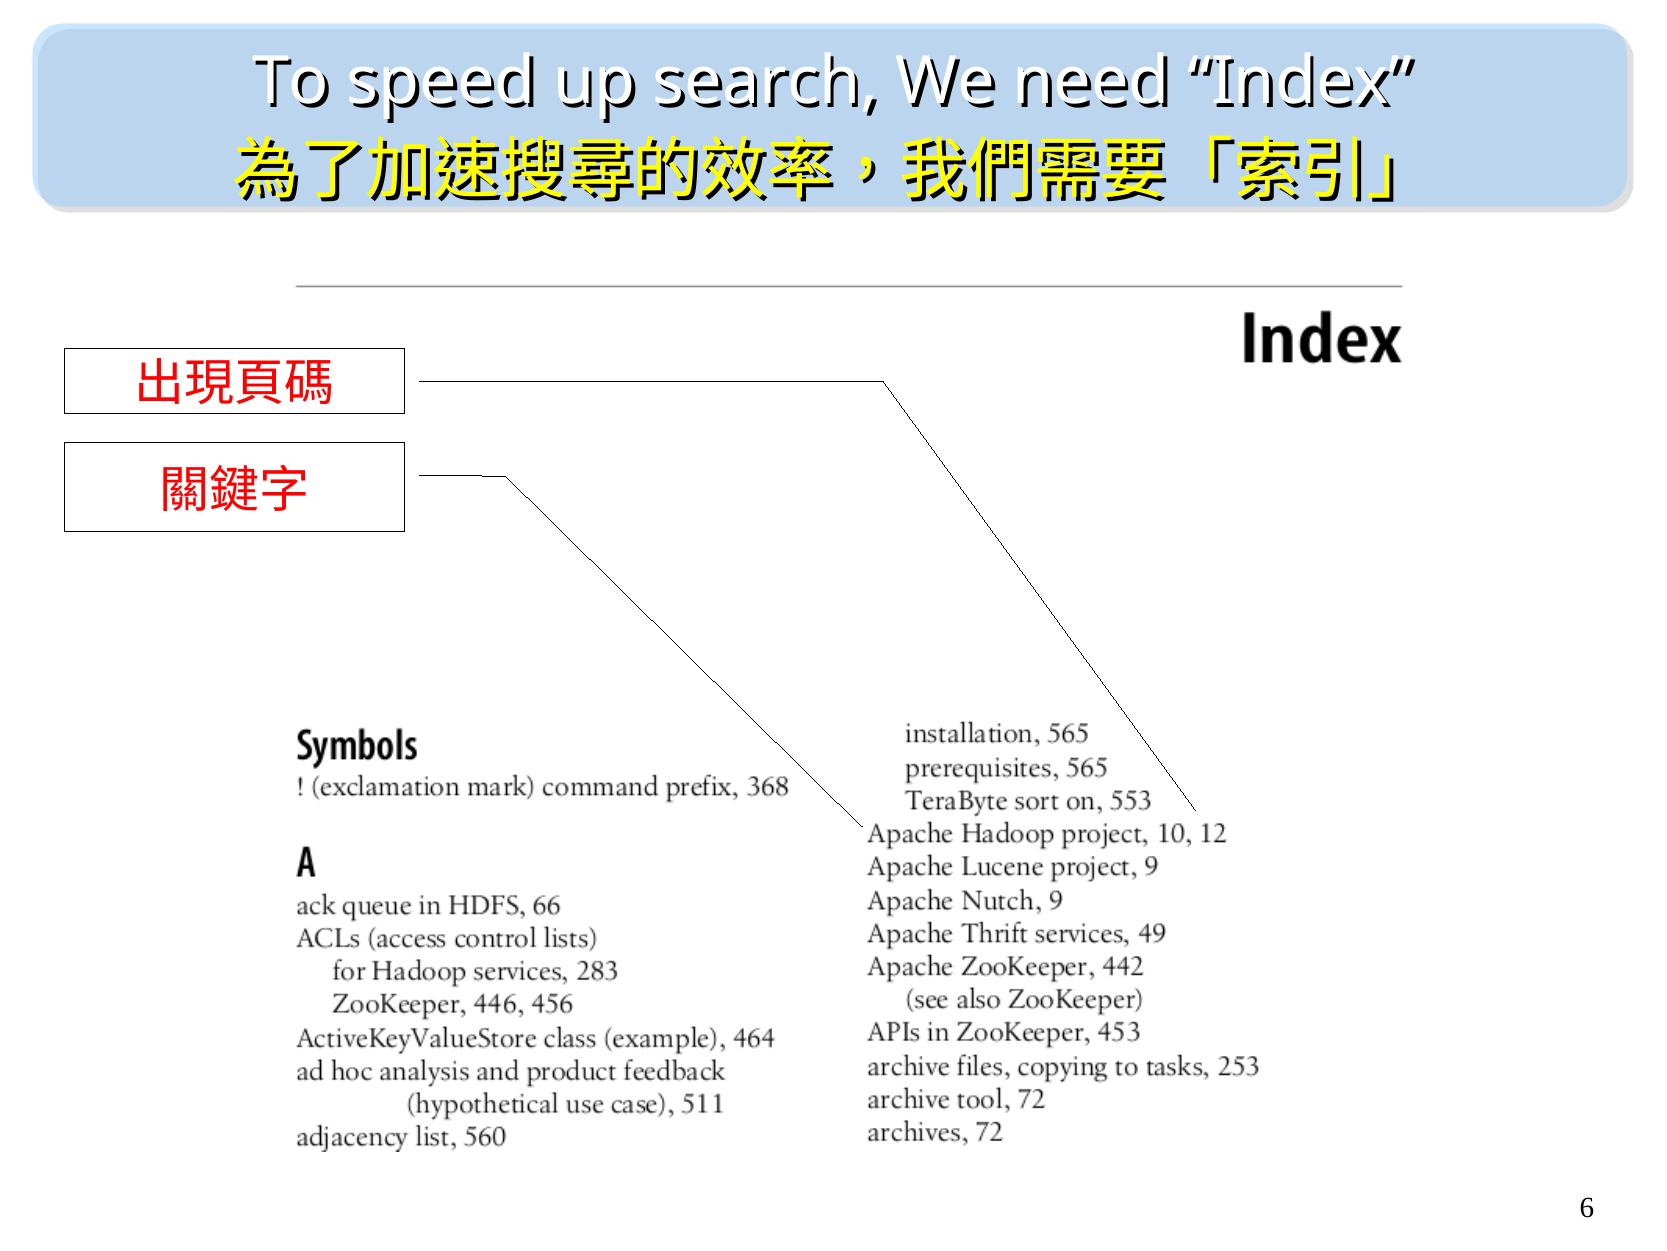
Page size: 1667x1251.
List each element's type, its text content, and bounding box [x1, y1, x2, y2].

picture [259, 239, 1418, 1152]
text_box [32, 23, 1628, 207]
text_box 出現頁碼 [65, 348, 405, 413]
title To speed up search, We need “Index” 為了加速搜尋的效率，我們需要「索引」 [124, 24, 1542, 210]
text_box 關鍵字 [65, 443, 405, 532]
